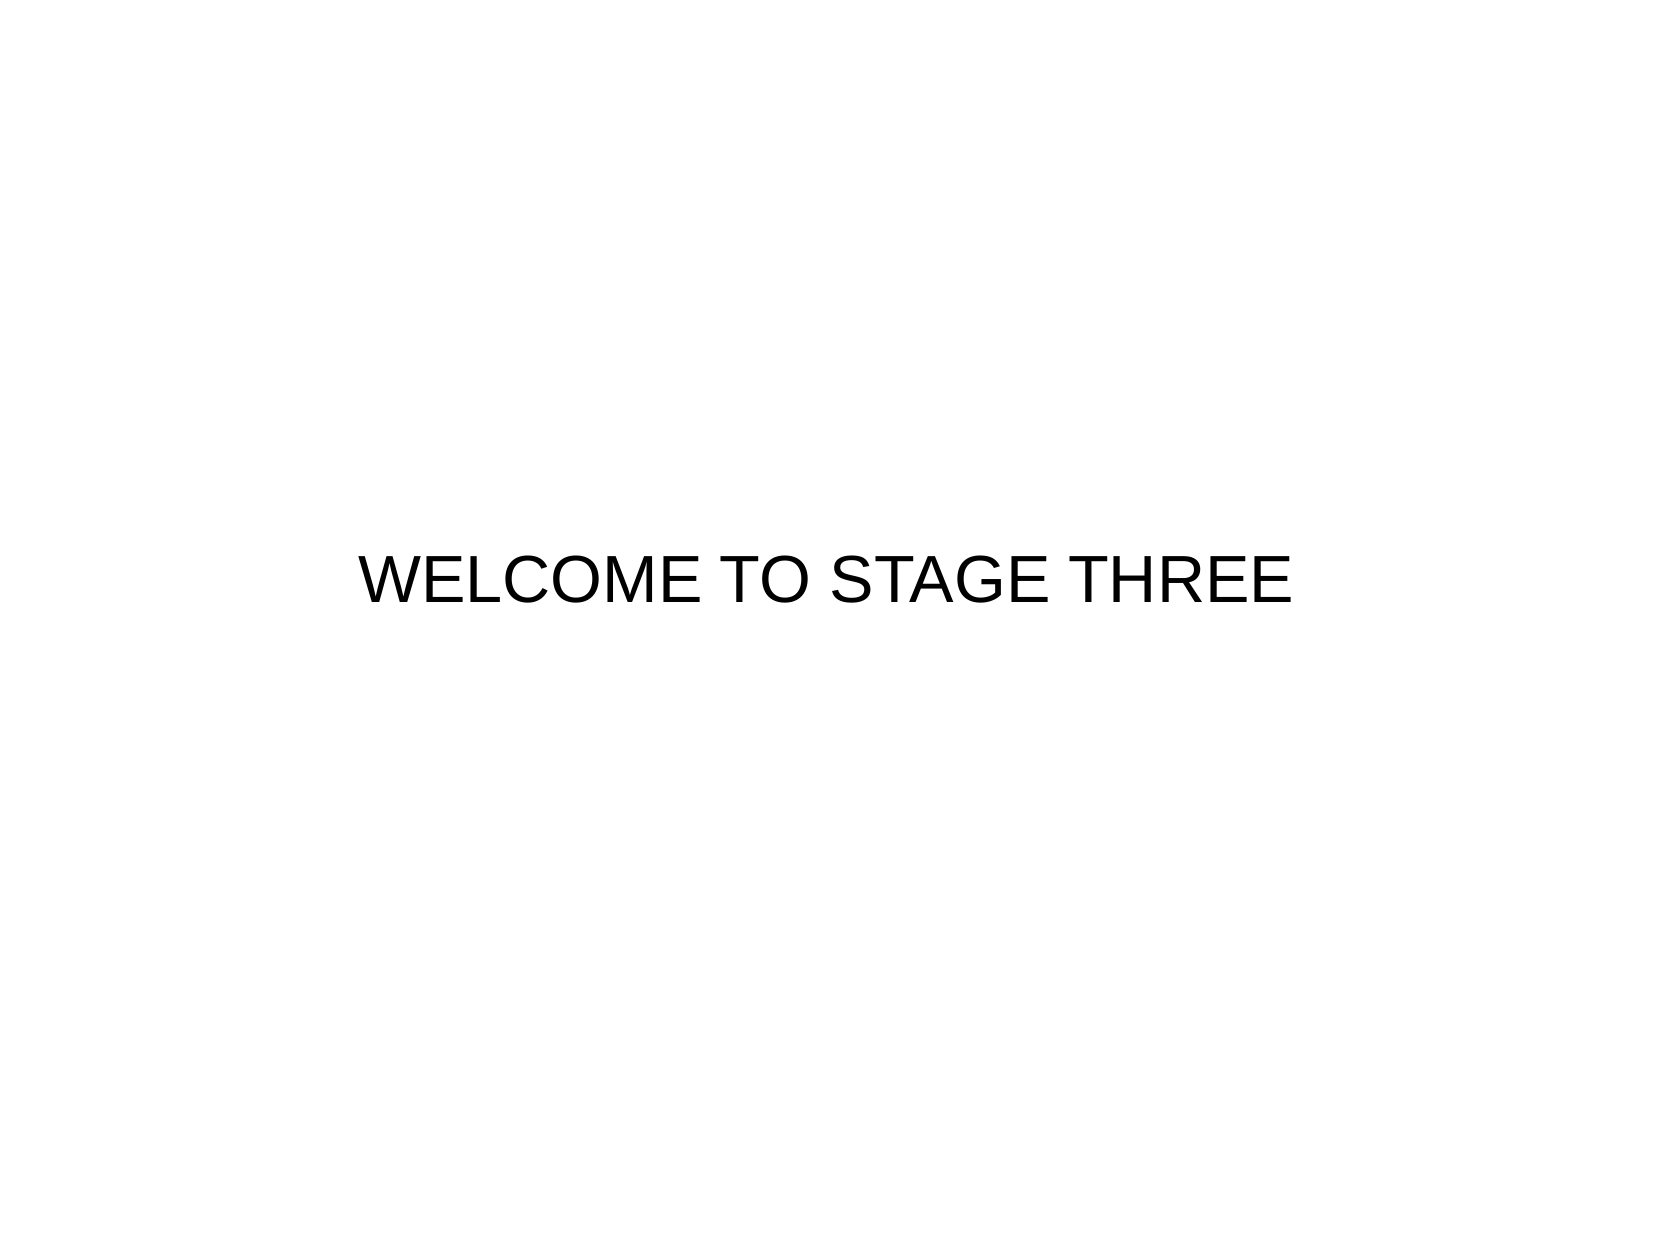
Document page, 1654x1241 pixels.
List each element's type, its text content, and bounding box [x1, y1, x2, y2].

subtitle WELCOME TO STAGE THREE [82, 49, 1571, 1109]
